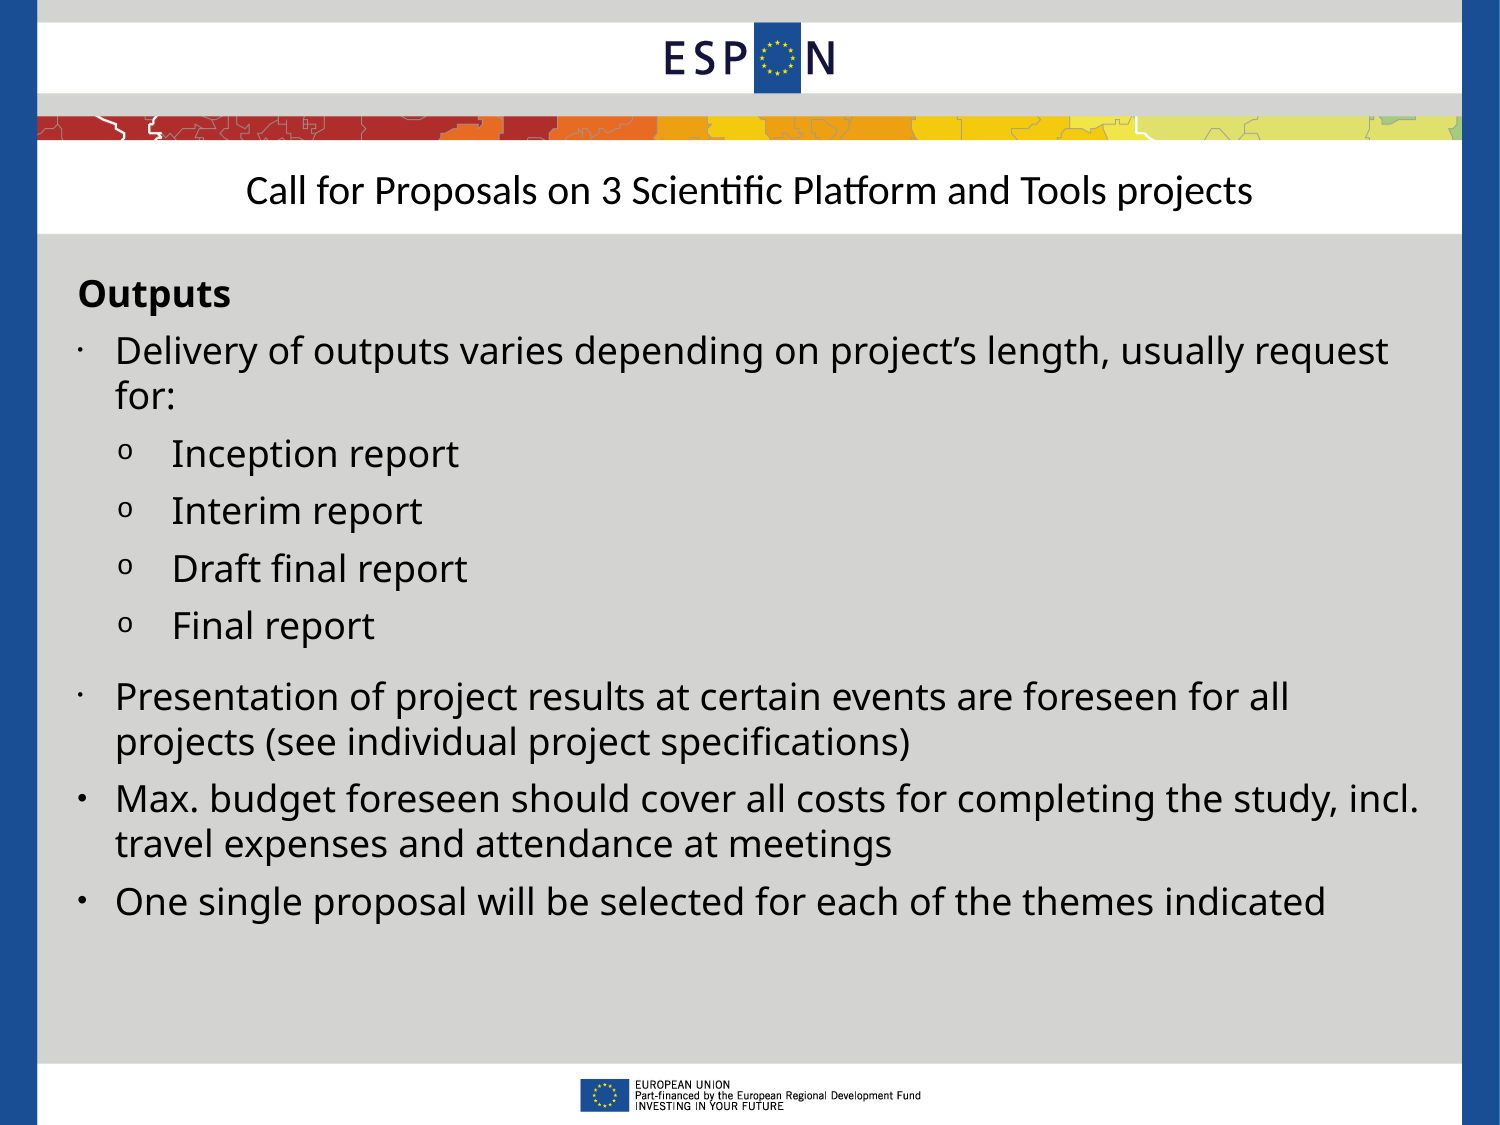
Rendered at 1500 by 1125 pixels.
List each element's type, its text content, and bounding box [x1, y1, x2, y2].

text_box Call for Proposals on 3 Scientific Platform and Tools projects [37, 149, 1463, 225]
picture [0, 0, 1500, 1125]
text_box Outputs Delivery of outputs varies depending on project’s length, usually request for: Inception report Interim report Draft final report Final report Presentation of project results at certain events are foreseen for all projects (see individual project specifications) Max. budget foreseen should cover all costs for completing the study, incl. travel expenses and attendance at meetings One single proposal will be selected for each of the themes indicated [62, 262, 1450, 1013]
